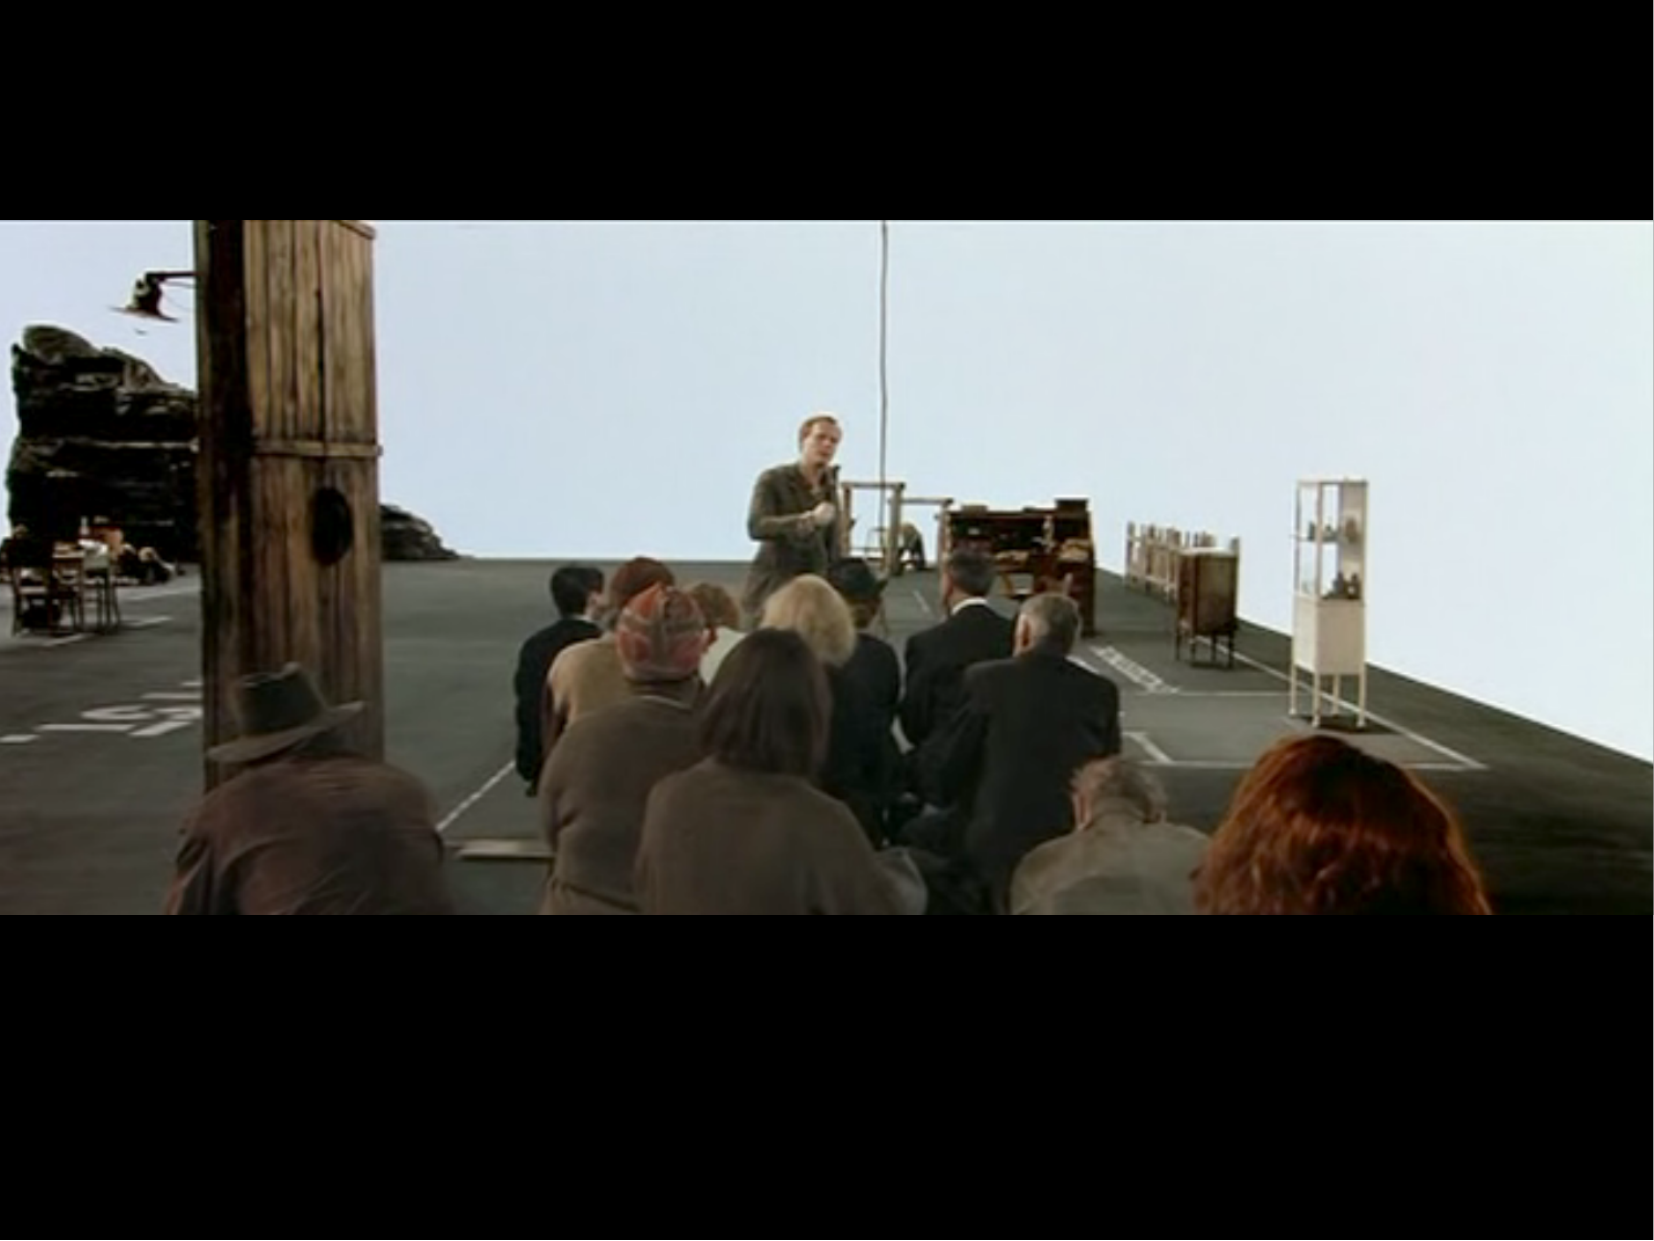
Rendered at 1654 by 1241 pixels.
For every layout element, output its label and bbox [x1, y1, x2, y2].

picture [0, 220, 1654, 915]
